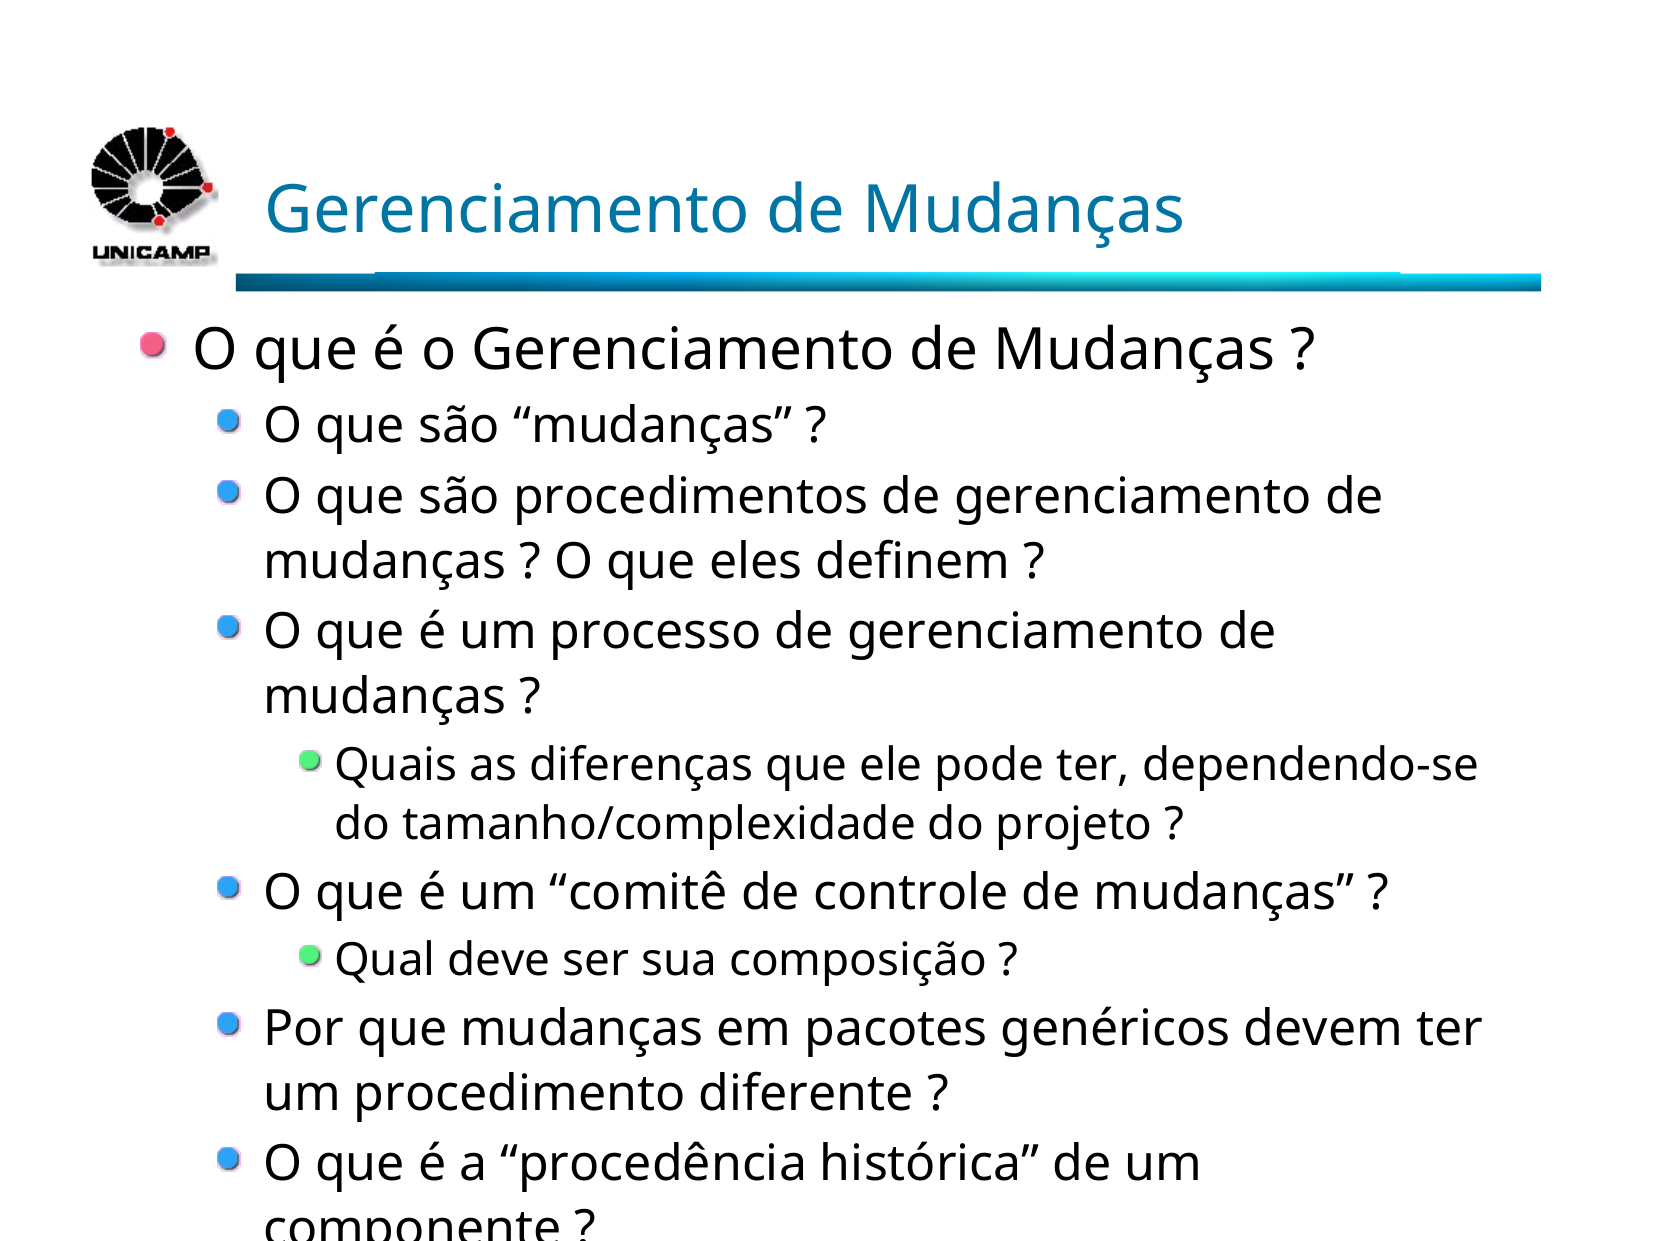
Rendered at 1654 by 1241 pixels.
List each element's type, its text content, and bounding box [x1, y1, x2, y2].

title Gerenciamento de Mudanças [264, 57, 1534, 250]
list O que é o Gerenciamento de Mudanças ? O que são “mudanças” ? O que são procedimentos de gerenciamento de mudanças ? O que eles definem ? O que é um processo de gerenciamento de mudanças ? Quais as diferenças que ele pode ter, dependendo-se do tamanho/complexidade do projeto ? O que é um “comitê de controle de mudanças” ? Qual deve ser sua composição ? Por que mudanças em pacotes genéricos devem ter um procedimento diferente ? O que é a “procedência histórica” de um componente ? [121, 309, 1534, 1167]
picture [216, 1167, 242, 1173]
picture [125, 272, 1654, 295]
